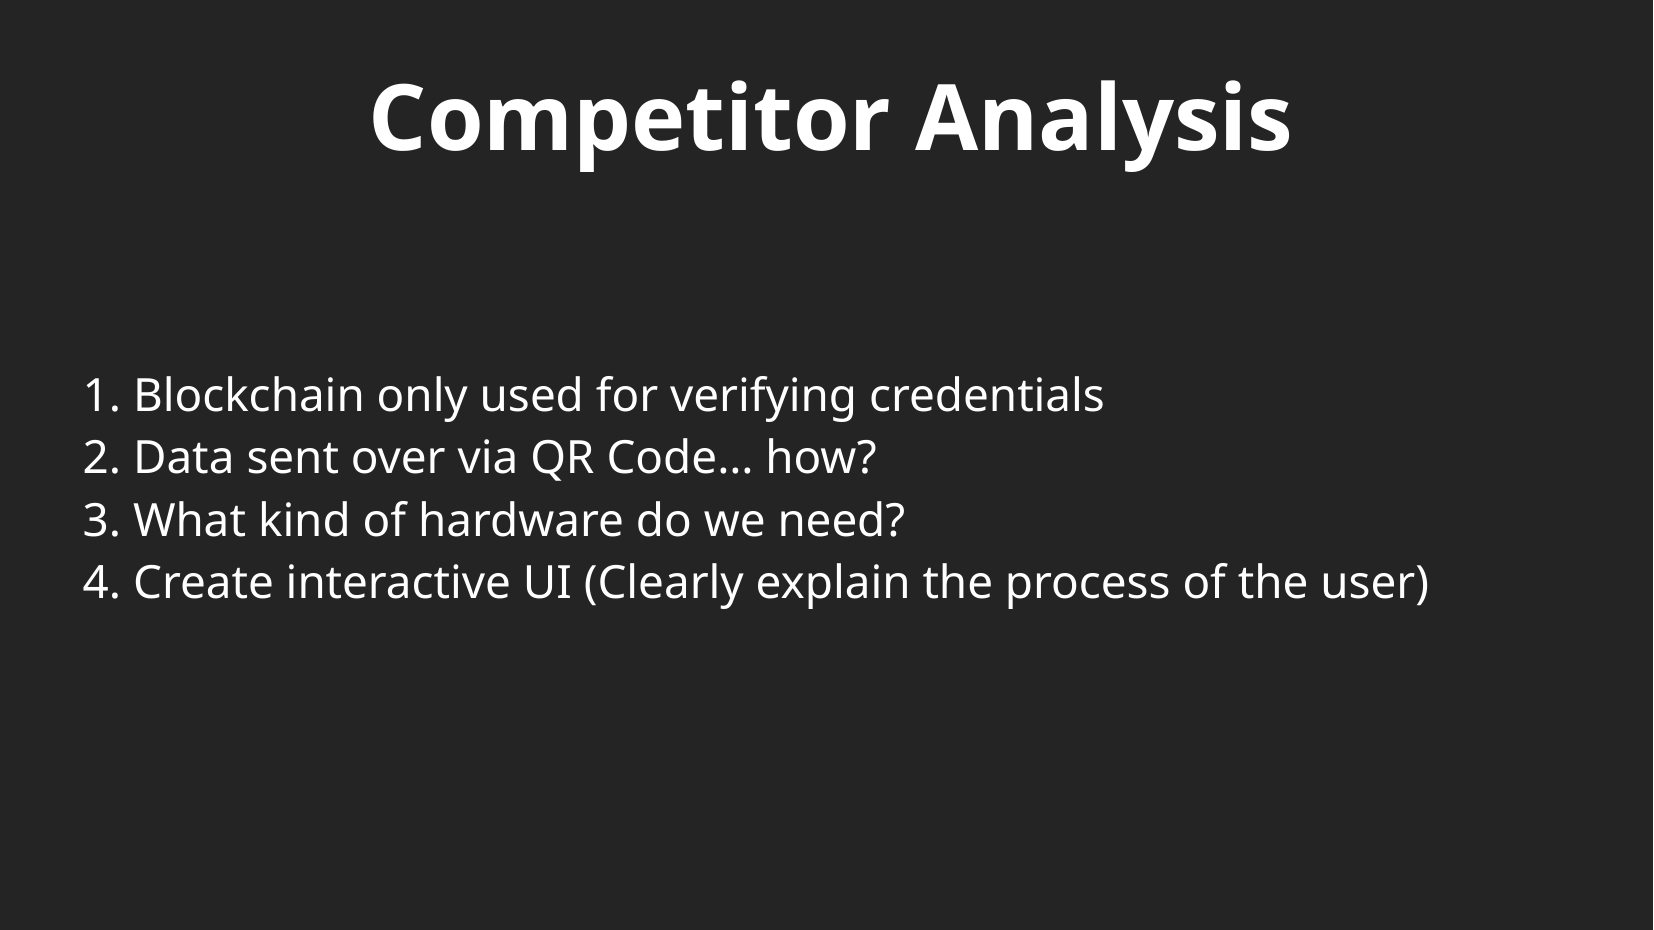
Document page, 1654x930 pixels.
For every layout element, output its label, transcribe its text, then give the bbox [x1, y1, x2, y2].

title Competitor Analysis [87, 37, 1576, 193]
subtitle Blockchain only used for verifying credentials Data sent over via QR Code… how? What kind of hardware do we need? Create interactive UI (Clearly explain the process of the user) [82, 217, 1571, 757]
